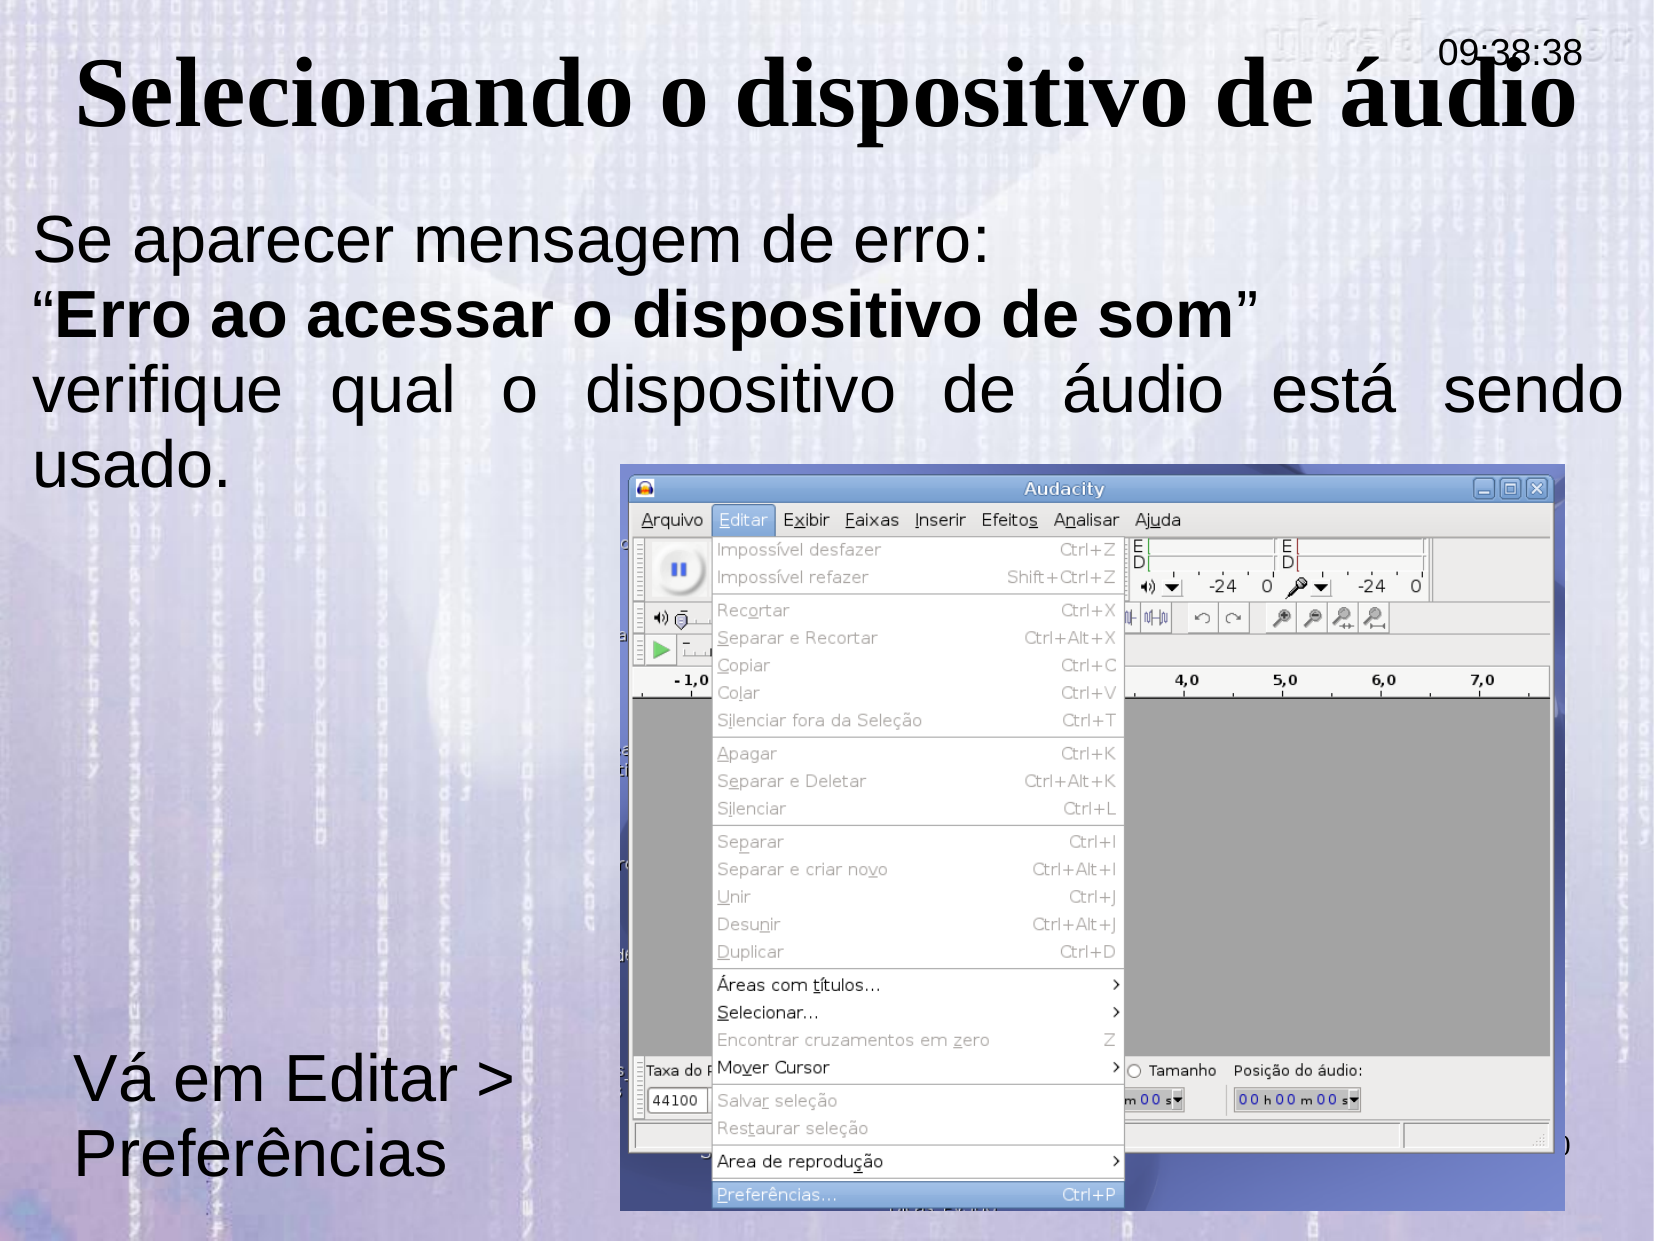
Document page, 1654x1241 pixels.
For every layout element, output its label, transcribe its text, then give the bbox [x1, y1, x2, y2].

text_box Vá em Editar > Preferências [59, 1033, 551, 1198]
picture [0, 0, 1654, 1241]
text_box Selecionando o dispositivo de áudio [29, 29, 1625, 175]
text_box 12:04:16 [1423, 23, 1631, 94]
text_box Se aparecer mensagem de erro: “Erro ao acessar o dispositivo de som” verifique qual o dispositivo de áudio está sendo usado. [17, 194, 1641, 545]
